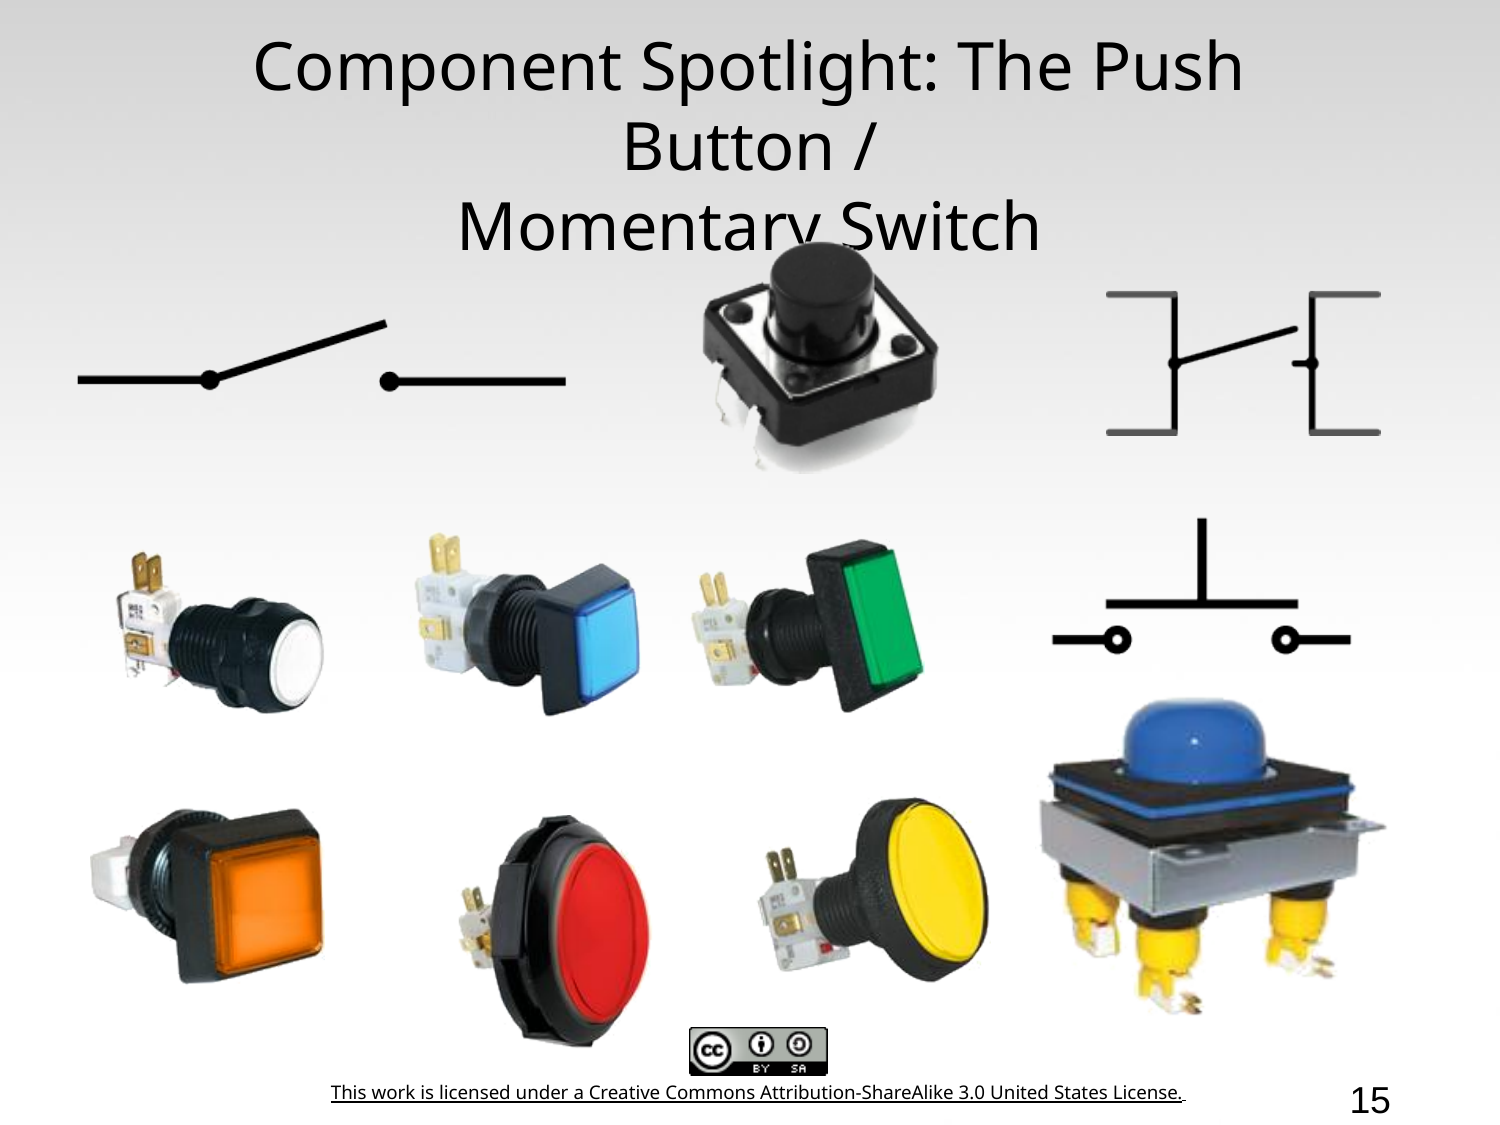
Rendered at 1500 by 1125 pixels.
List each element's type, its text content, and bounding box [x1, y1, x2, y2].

picture [0, 0, 1500, 1125]
title Component Spotlight: The Push Button / Momentary Switch [112, 49, 1388, 238]
